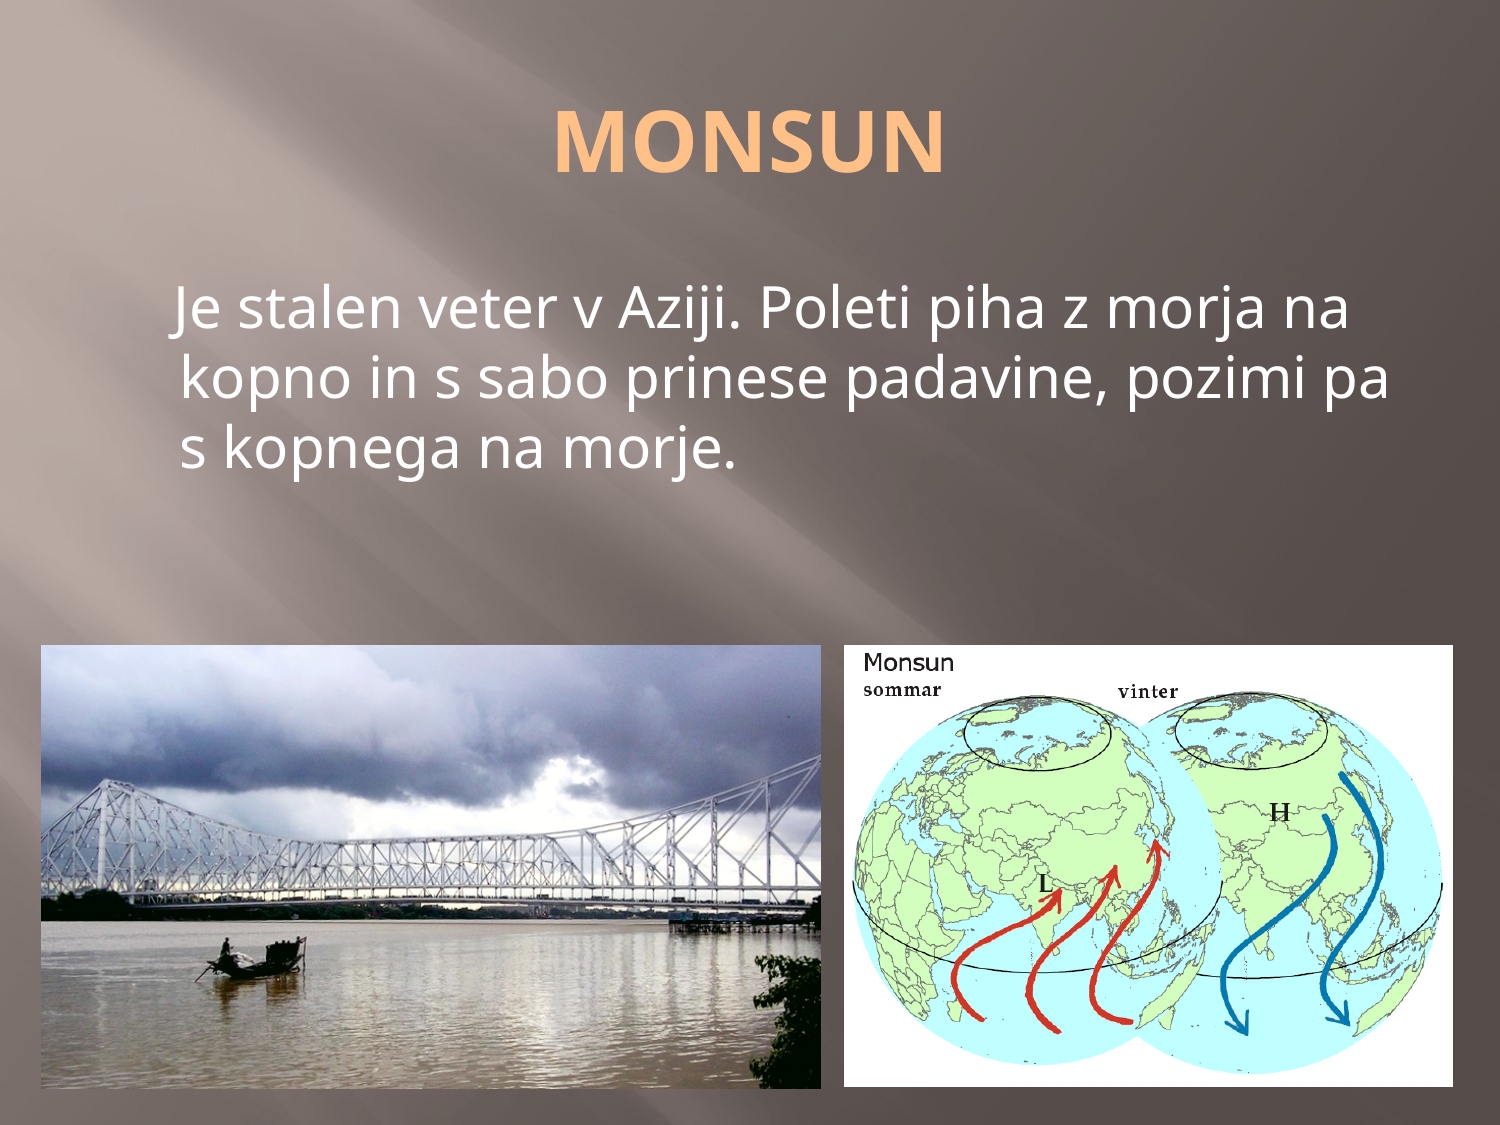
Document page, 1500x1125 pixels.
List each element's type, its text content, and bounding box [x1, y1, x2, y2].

picture [0, 0, 1500, 1125]
title MONSUN [75, 45, 1425, 233]
list Je stalen veter v Aziji. Poleti piha z morja na kopno in s sabo prinese padavine, pozimi pa s kopnega na morje. [75, 262, 1425, 1035]
